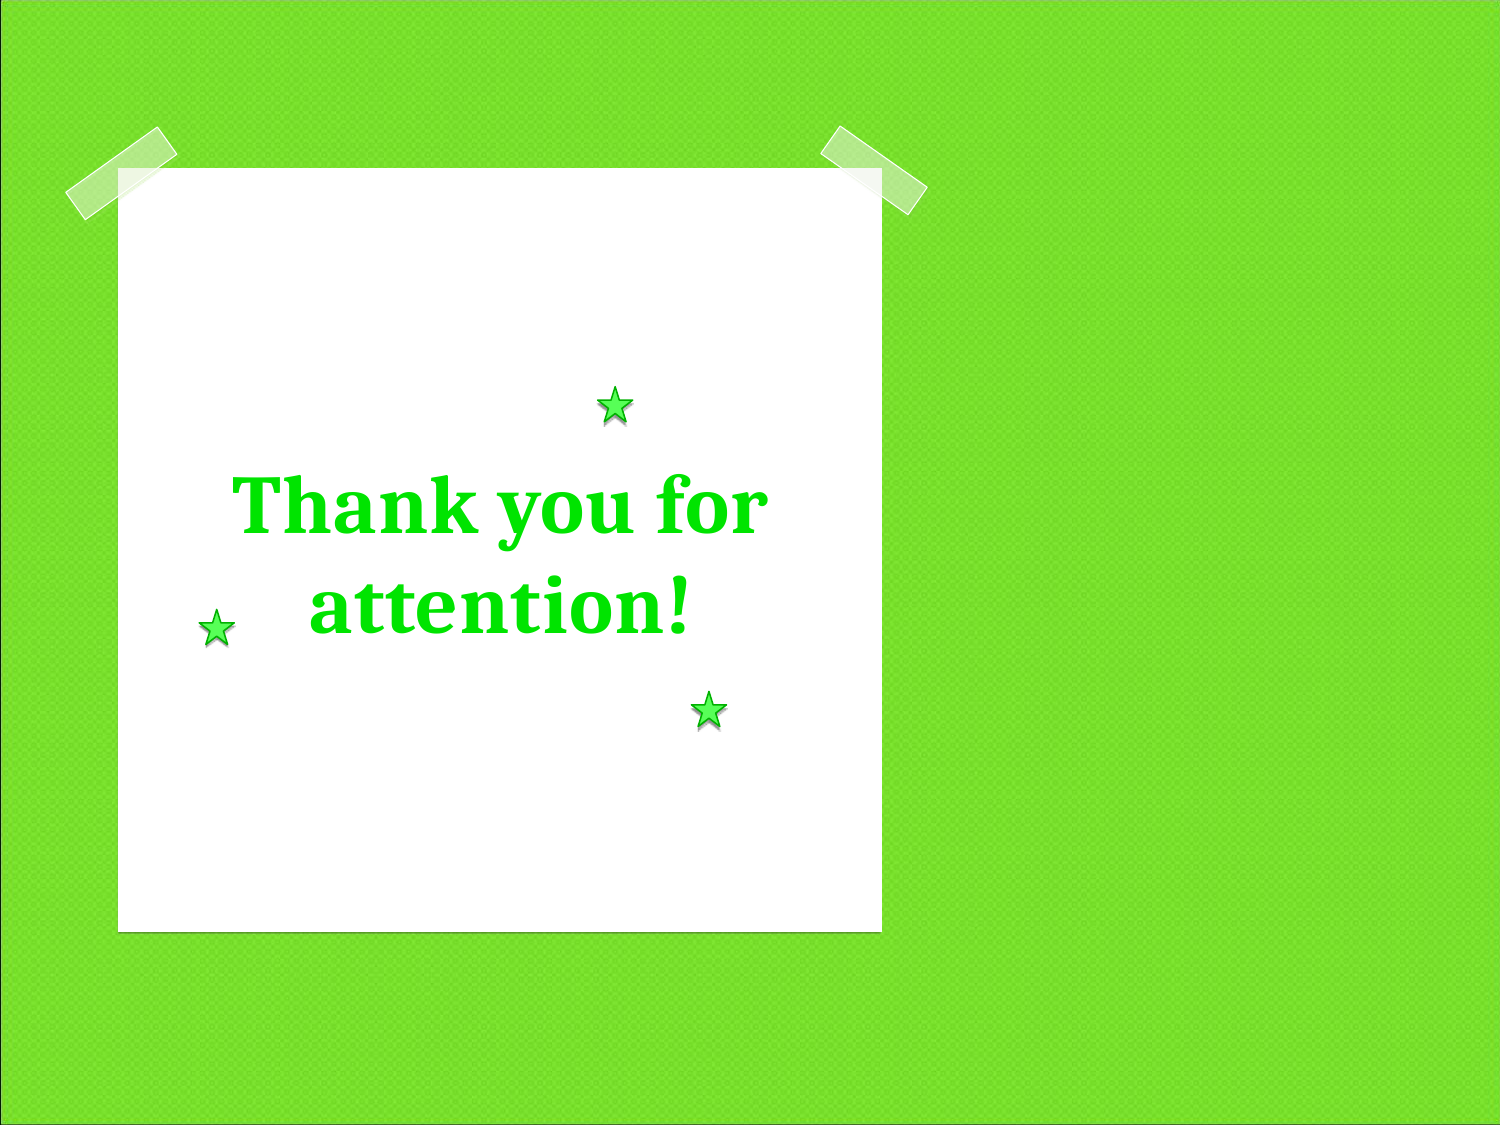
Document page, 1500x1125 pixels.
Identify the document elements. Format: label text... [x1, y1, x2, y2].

text_box [199, 609, 235, 645]
picture [0, 0, 1500, 1125]
list Thank you for attention! [140, 187, 863, 913]
text_box [691, 691, 727, 727]
text_box [597, 386, 633, 422]
